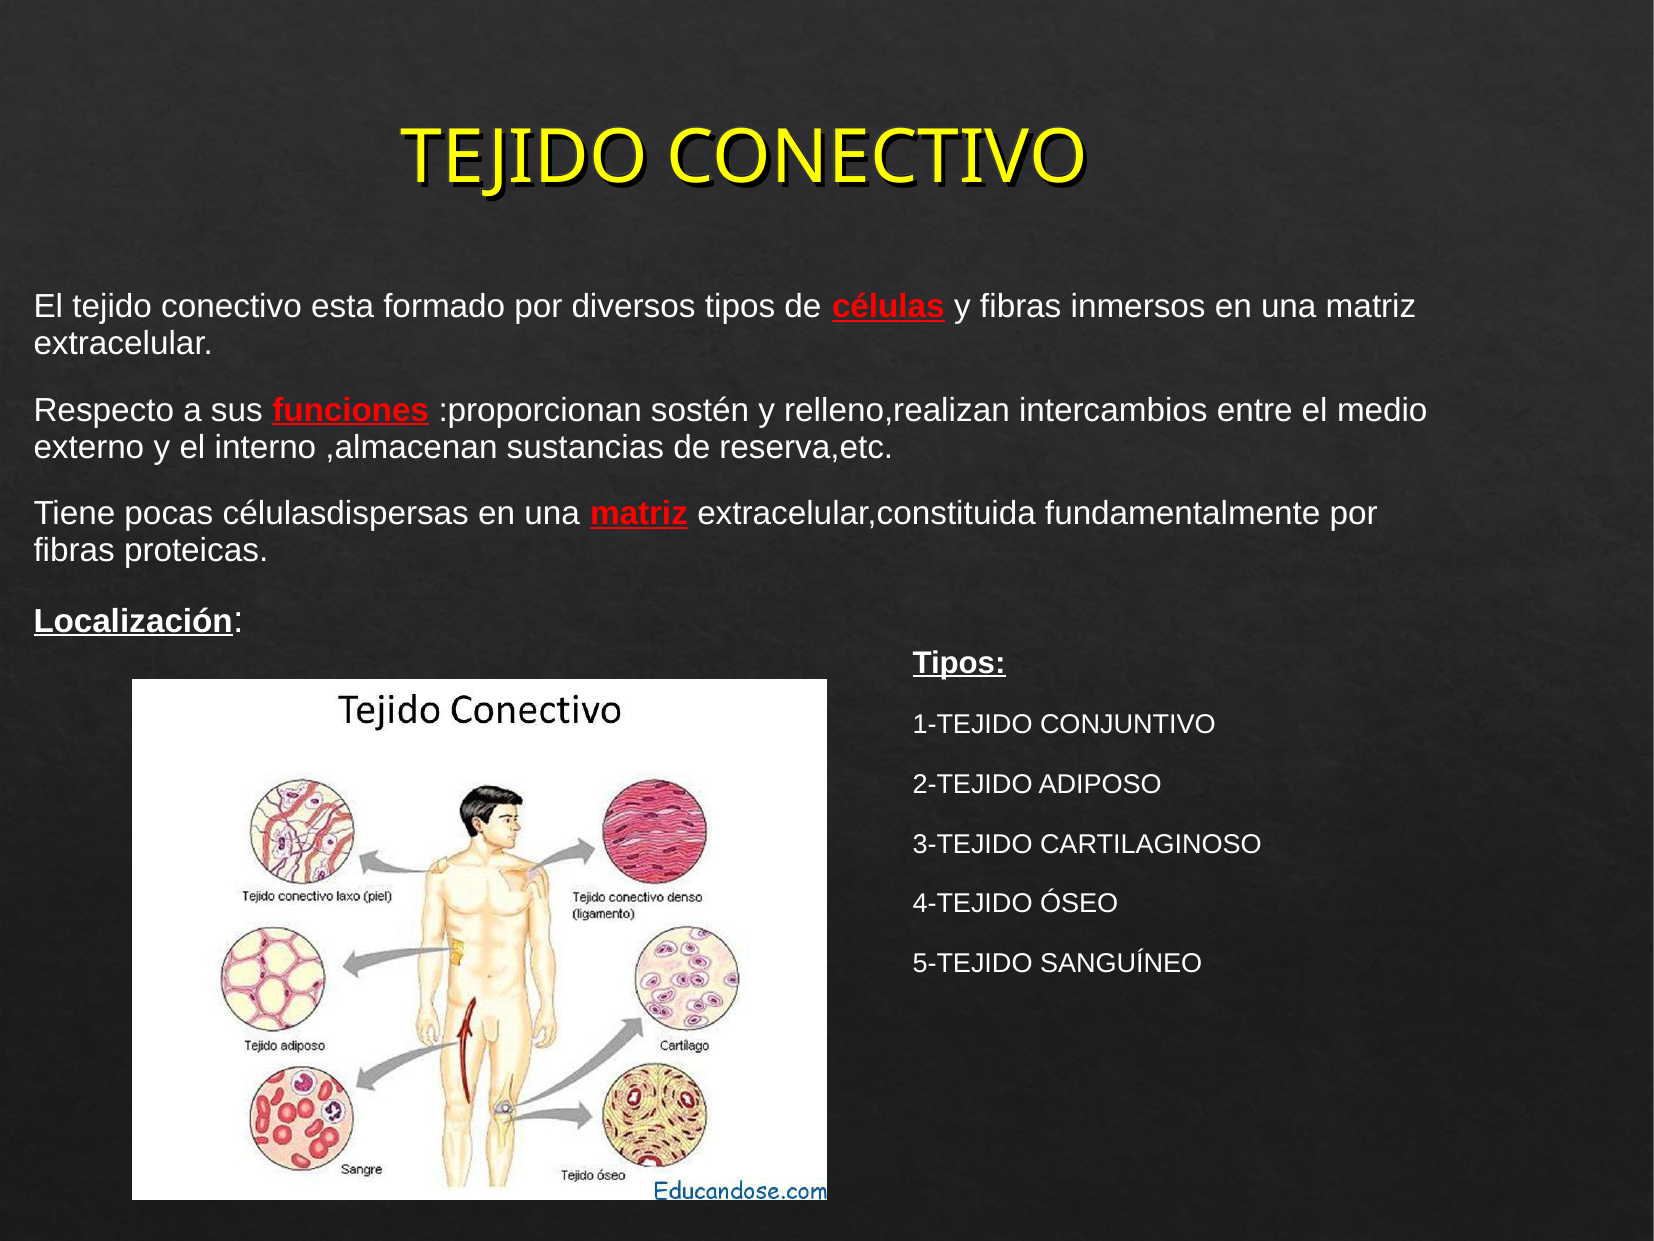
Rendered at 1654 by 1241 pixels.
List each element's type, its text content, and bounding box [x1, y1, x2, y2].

title TEJIDO CONECTIVO [0, 99, 1489, 206]
picture [132, 679, 827, 1200]
text_box Tipos: 1-TEJIDO CONJUNTIVO 2-TEJIDO ADIPOSO 3-TEJIDO CARTILAGINOSO 4-TEJIDO ÓSEO 5-TEJIDO SANGUÍNEO [897, 637, 1654, 1019]
text_box El tejido conectivo esta formado por diversos tipos de células y fibras inmersos en una matriz extracelular. Respecto a sus funciones :proporcionan sostén y relleno,realizan intercambios entre el medio externo y el interno ,almacenan sustancias de reserva,etc. Tiene pocas célulasdispersas en una matriz extracelular,constituida fundamentalmente por fibras proteicas. Localización: [18, 280, 1462, 820]
